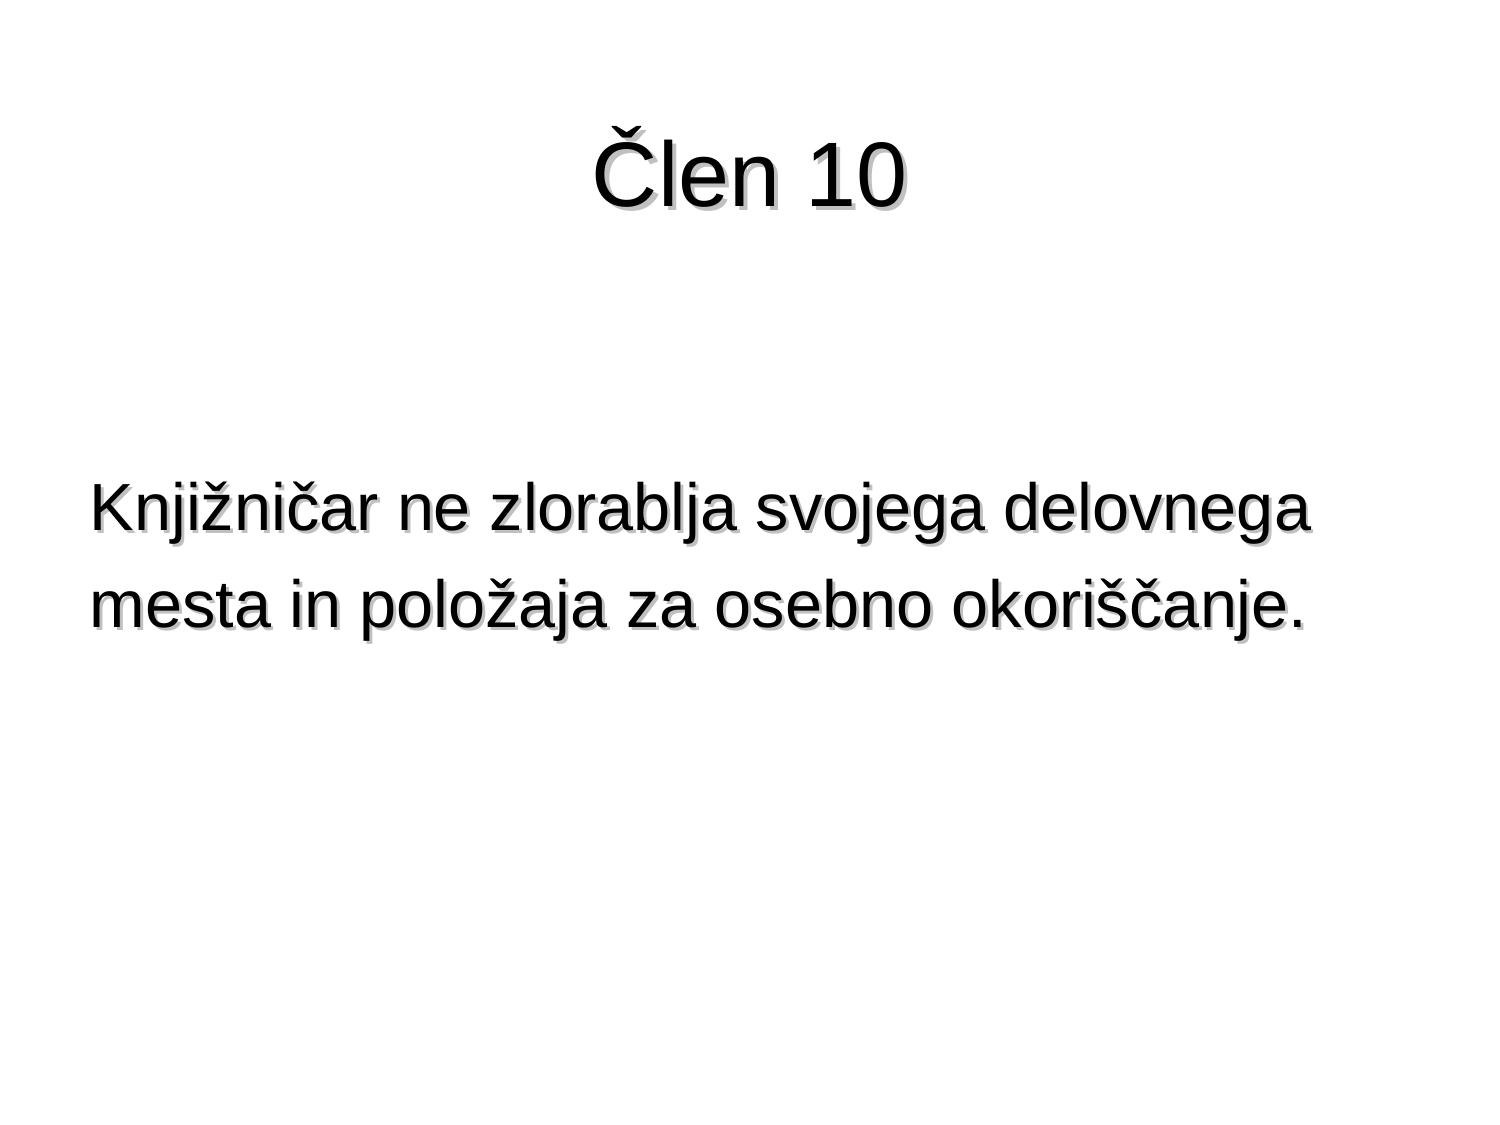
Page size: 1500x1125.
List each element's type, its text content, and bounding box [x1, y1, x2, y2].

title Člen 10 [75, 25, 1426, 233]
list Knjižničar ne zlorablja svojega delovnega mesta in položaja za osebno okoriščanje. [75, 262, 1426, 1006]
